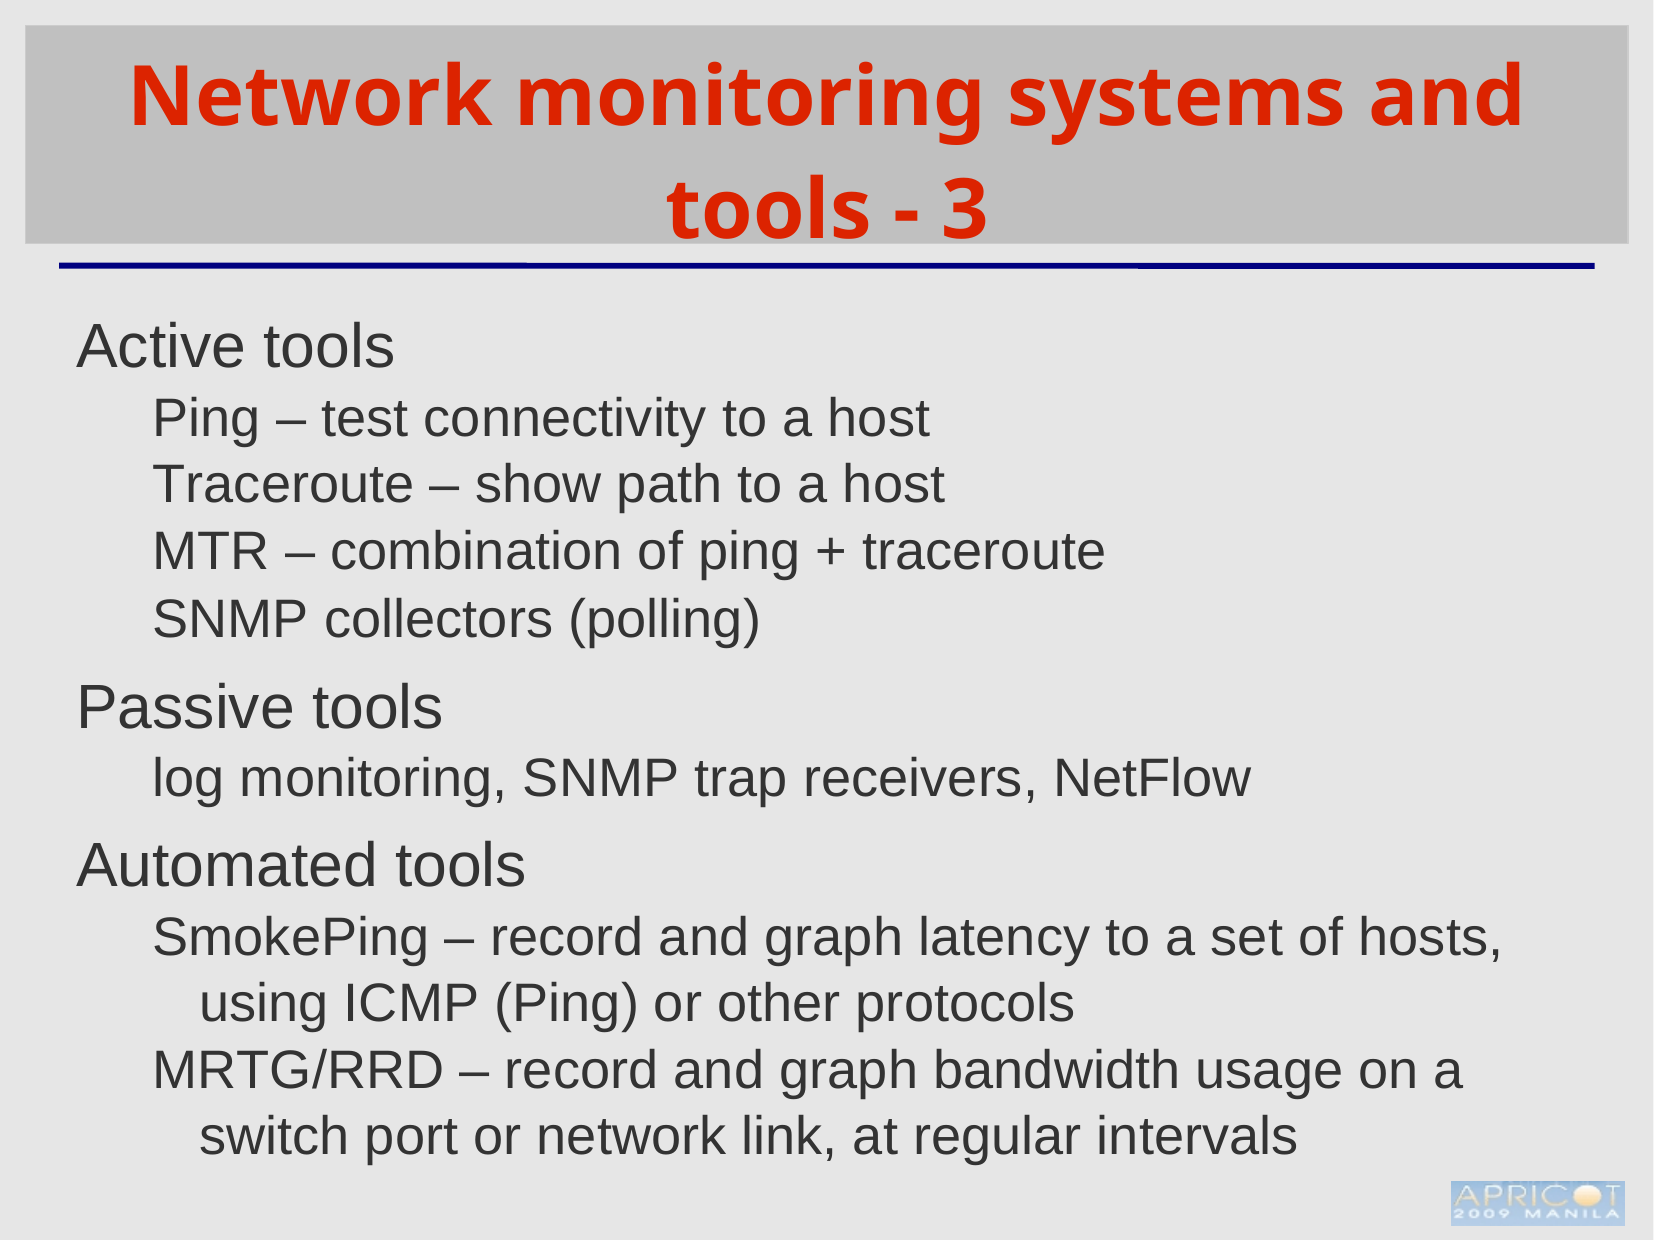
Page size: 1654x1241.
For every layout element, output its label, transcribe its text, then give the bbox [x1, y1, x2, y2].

title Network monitoring systems and tools - 3 [121, 46, 1534, 254]
picture [1595, 1181, 1625, 1226]
list Active tools Ping – test connectivity to a host Traceroute – show path to a host MTR – combination of ping + traceroute SNMP collectors (polling)‏ Passive tools log monitoring, SNMP trap receivers, NetFlow Automated tools SmokePing – record and graph latency to a set of hosts, using ICMP (Ping) or other protocols MRTG/RRD – record and graph bandwidth usage on a switch port or network link, at regular intervals [59, 304, 1595, 1233]
